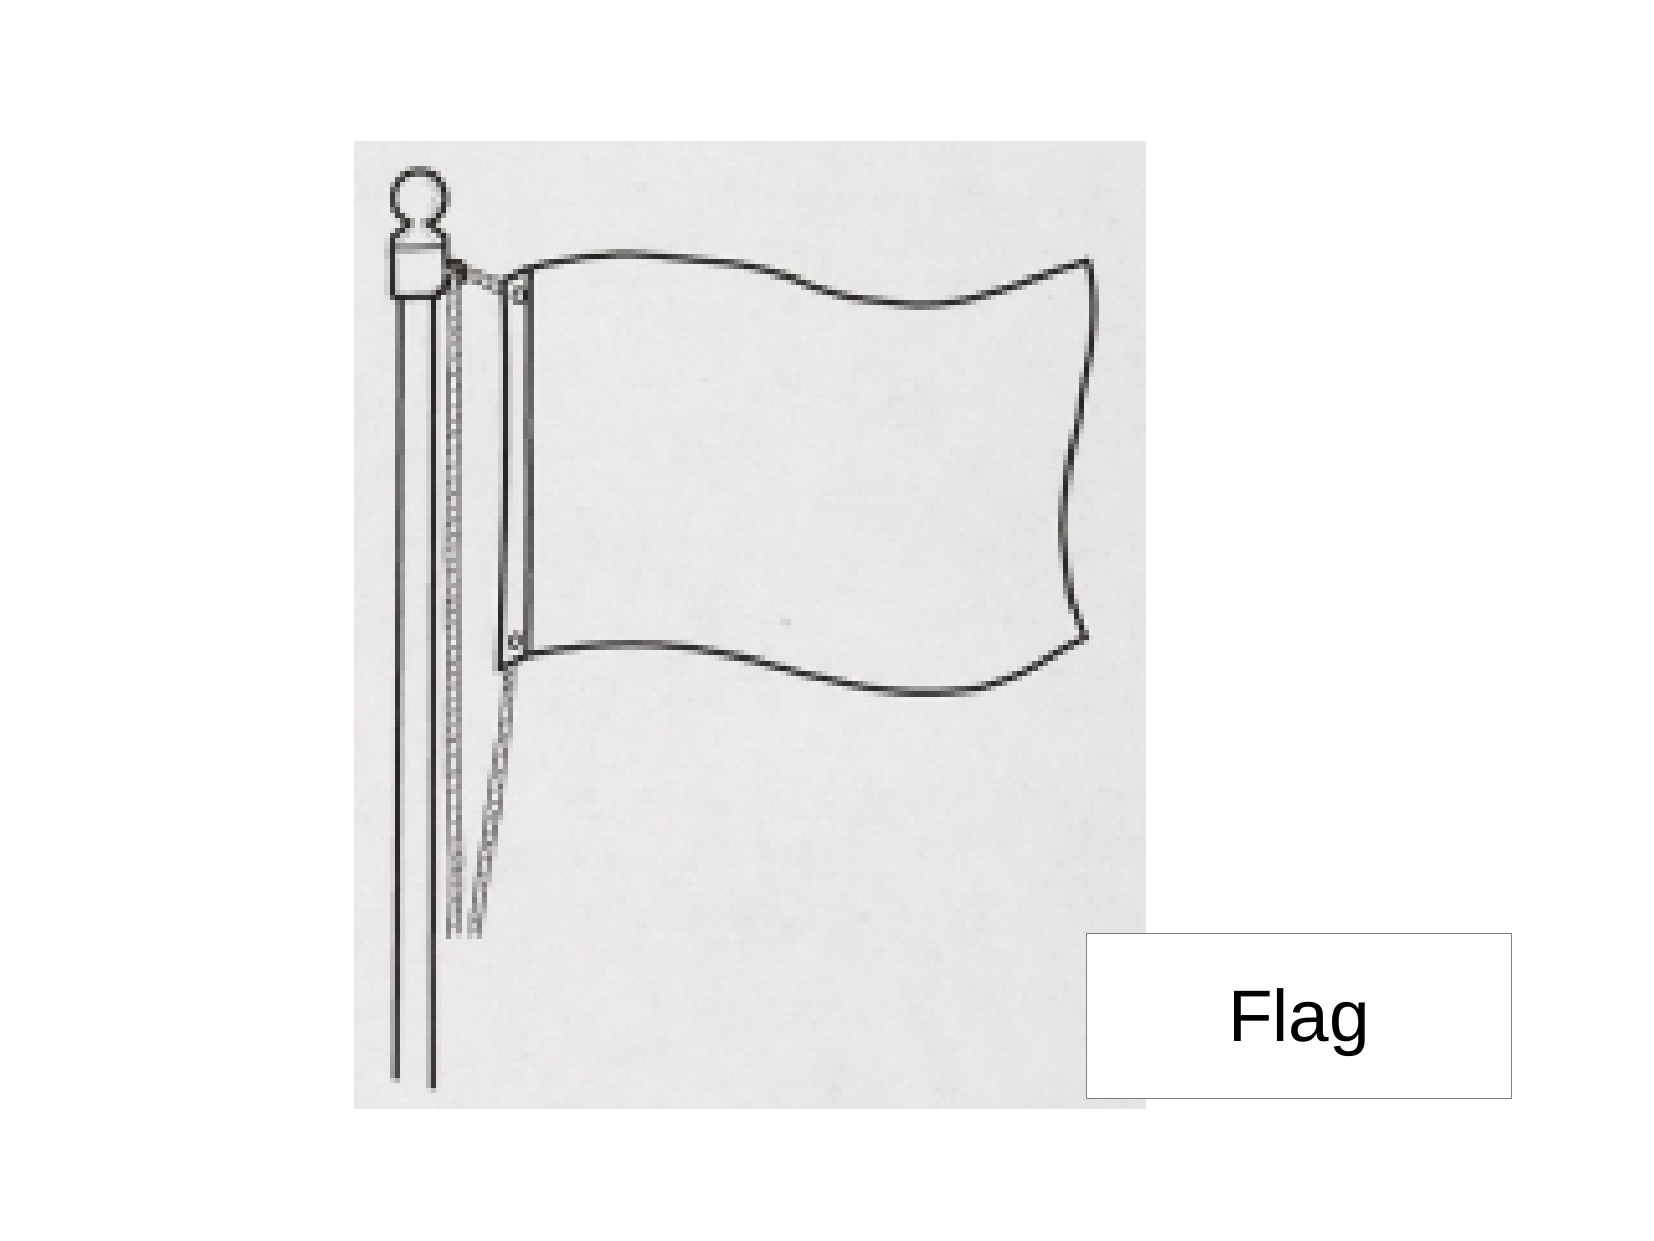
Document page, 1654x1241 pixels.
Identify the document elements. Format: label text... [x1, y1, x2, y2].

picture [354, 141, 1146, 1109]
text_box Flag [1086, 933, 1512, 1099]
